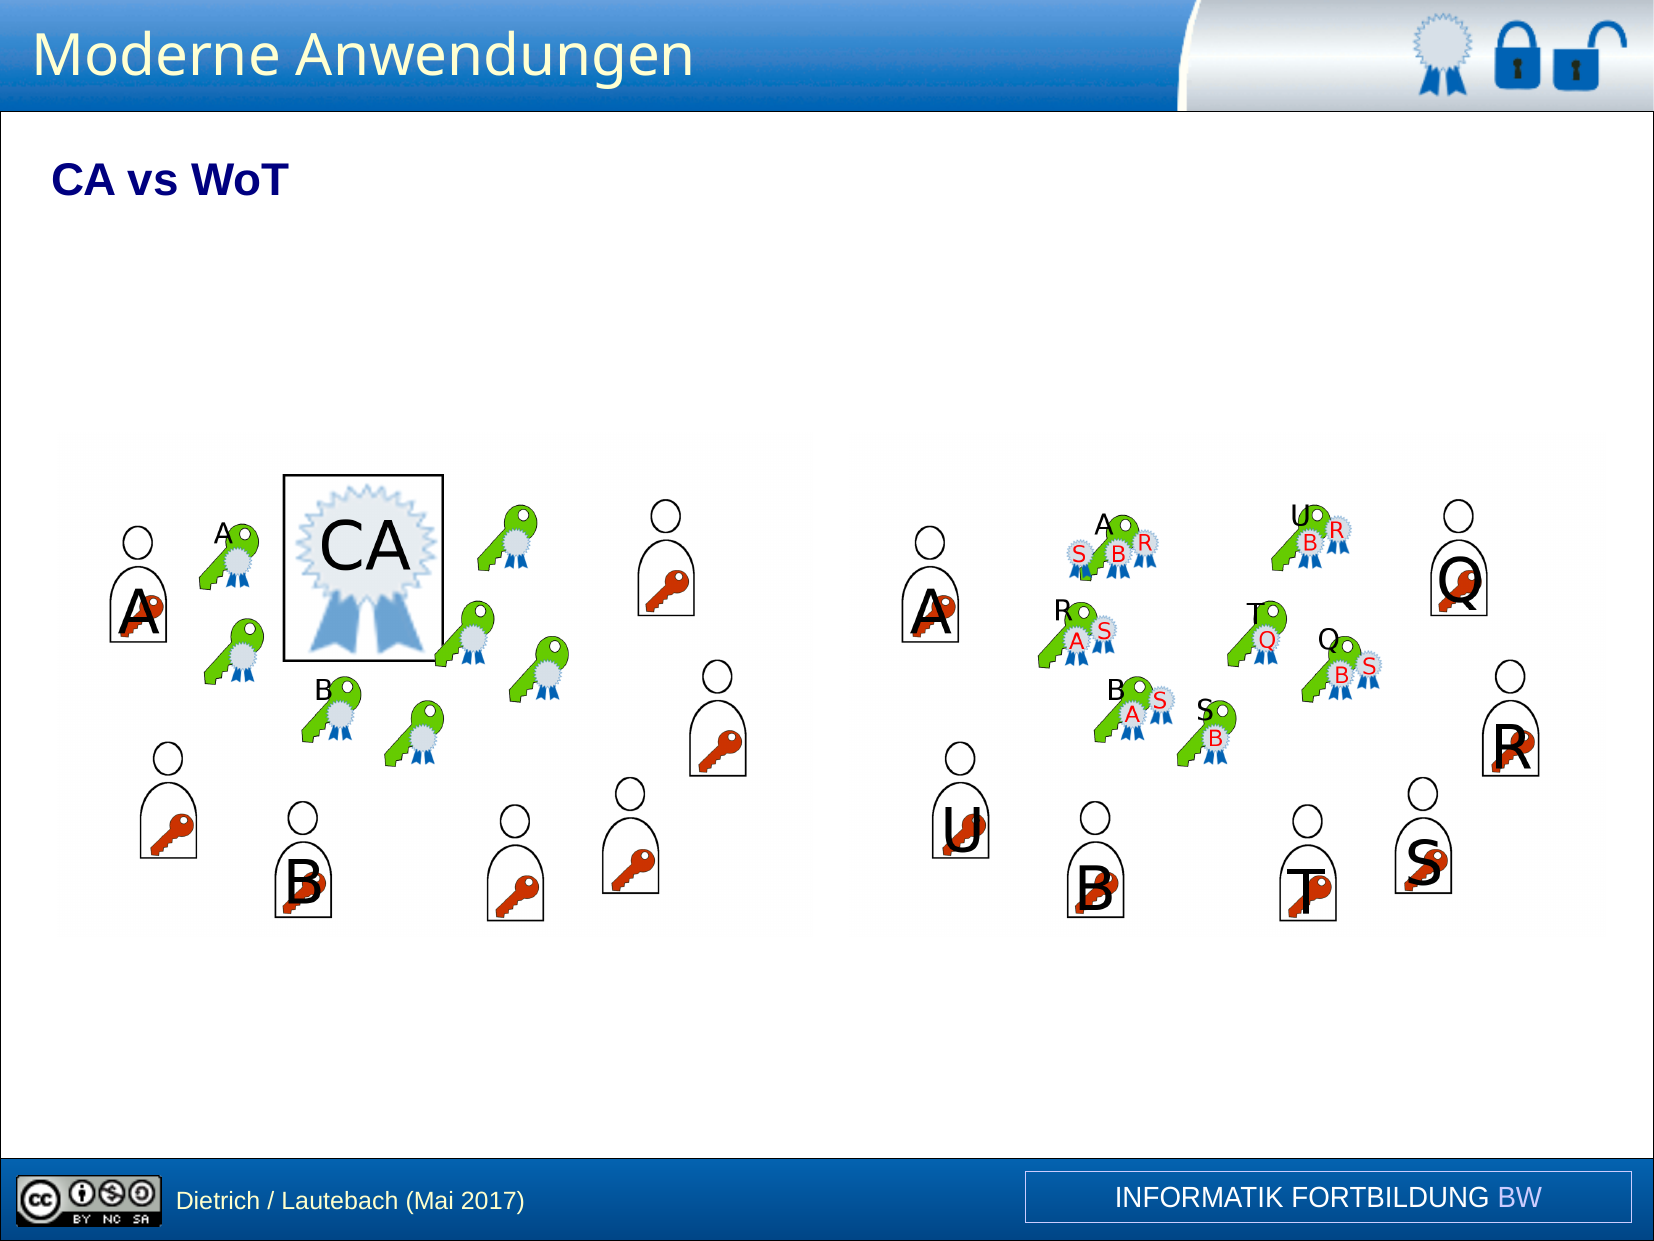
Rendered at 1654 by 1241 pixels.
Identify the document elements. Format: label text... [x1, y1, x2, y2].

text_box CA vs WoT [36, 146, 1617, 214]
picture [0, 0, 1654, 111]
picture [849, 432, 1606, 937]
picture [57, 432, 813, 937]
title Moderne Anwendungen [31, 14, 1151, 92]
picture [16, 1175, 162, 1227]
